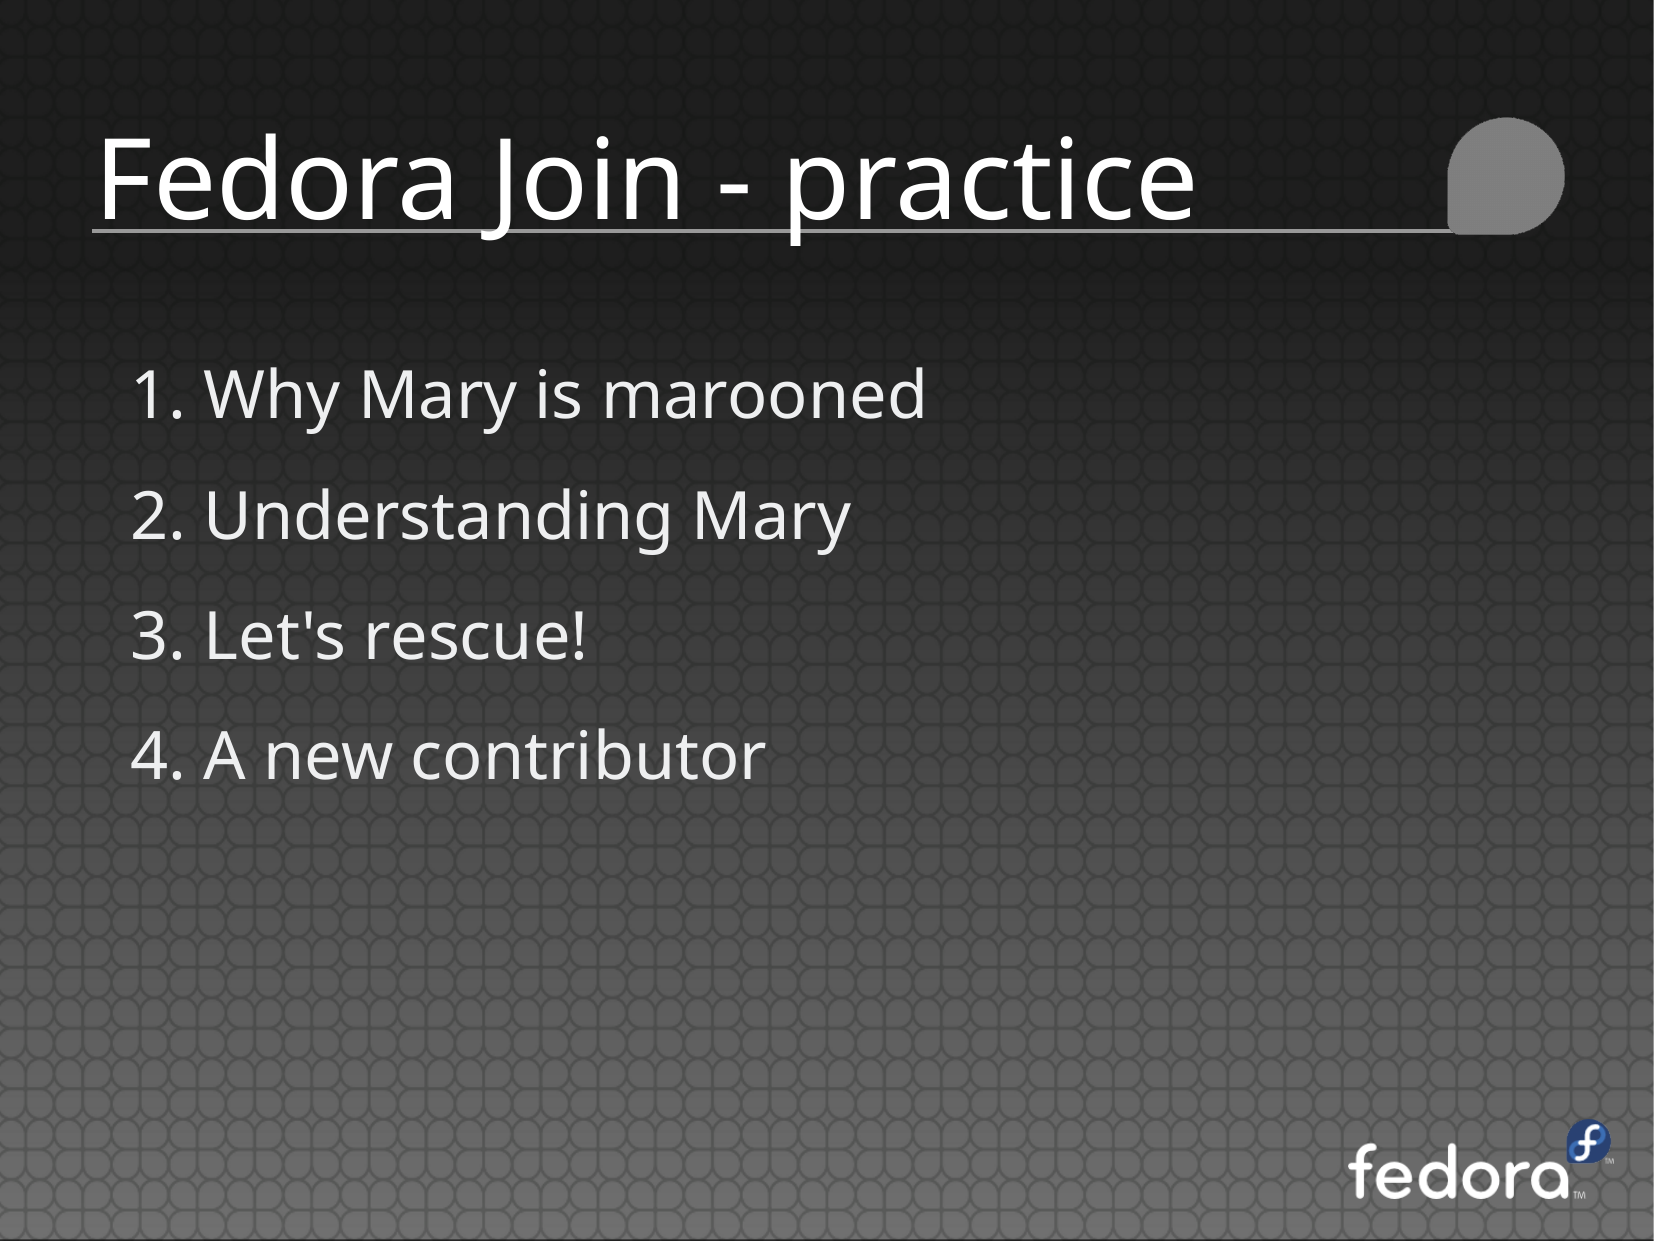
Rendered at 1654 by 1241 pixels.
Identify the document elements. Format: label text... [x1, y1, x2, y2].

picture [0, 0, 1654, 1241]
title Fedora Join - practice [94, 100, 1426, 251]
list Why Mary is marooned Understanding Mary Let's rescue! A new contributor [112, 227, 1501, 1163]
